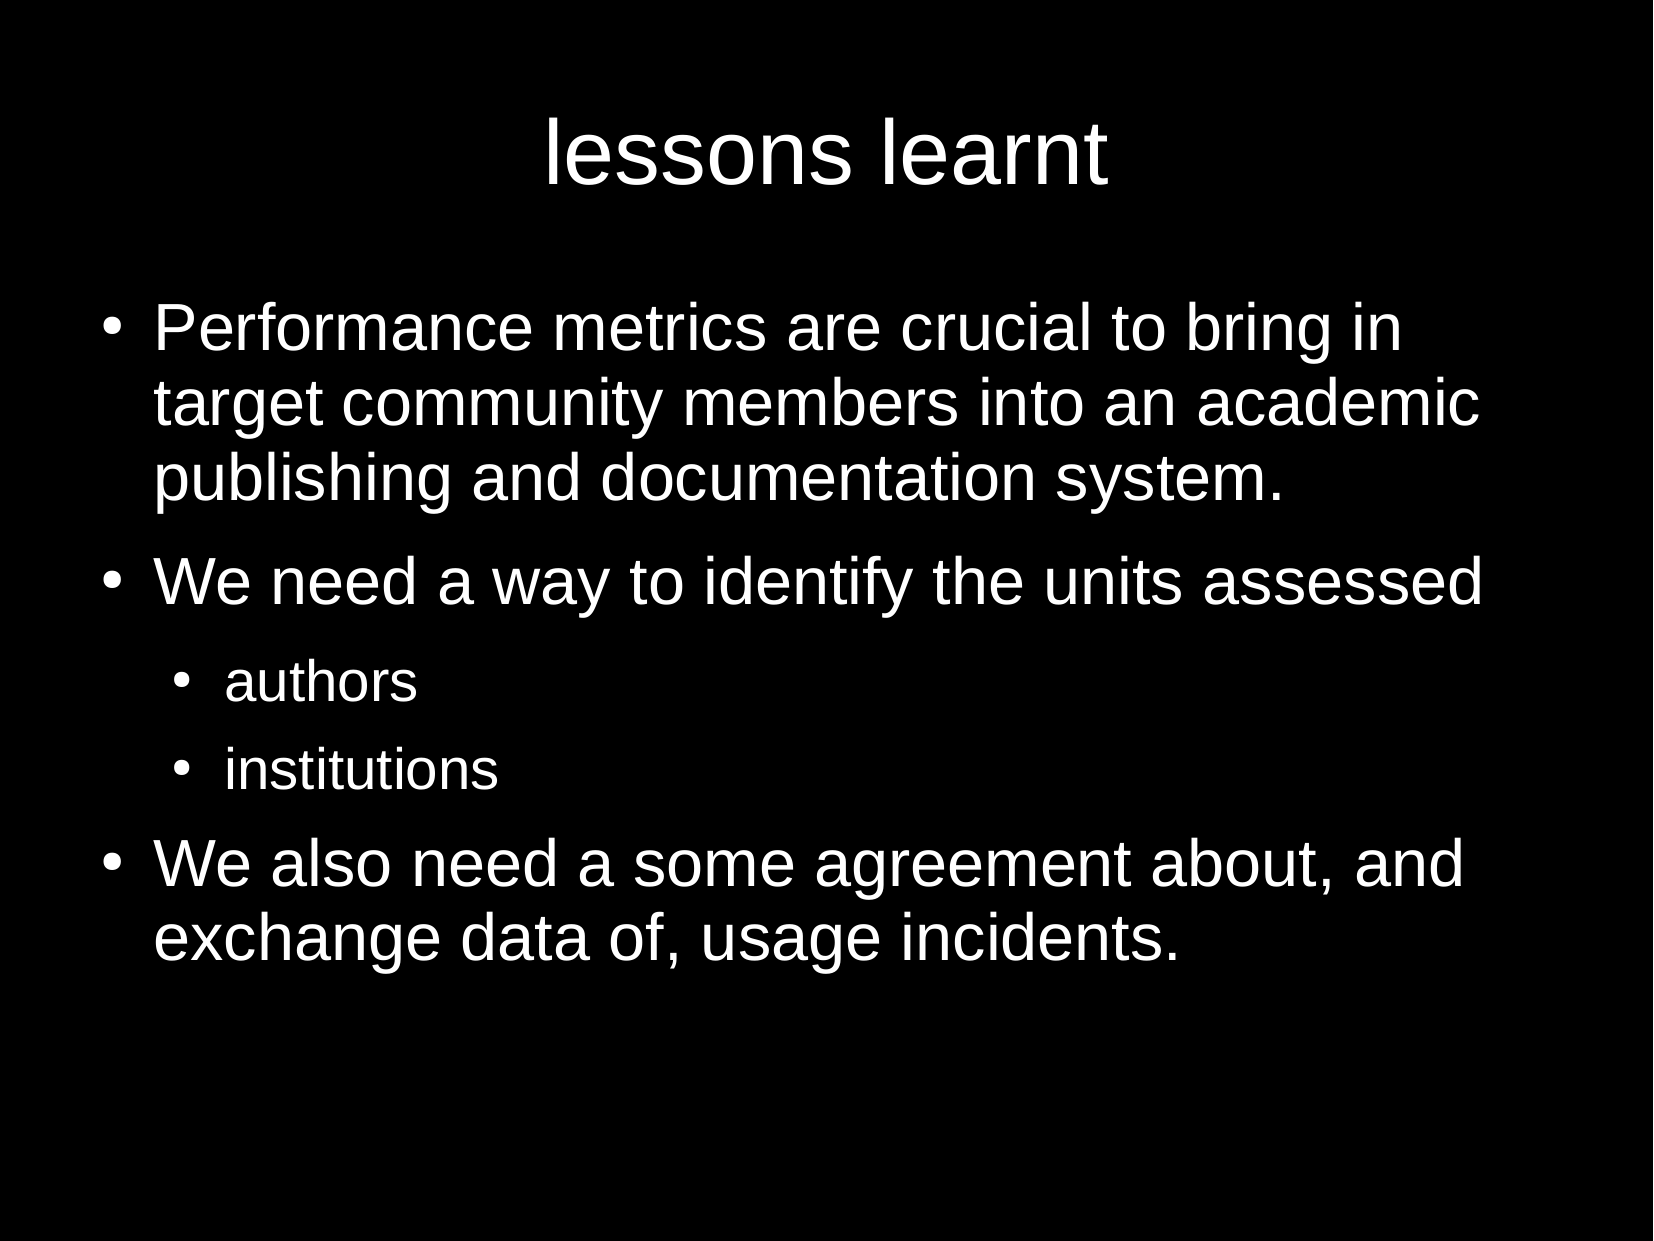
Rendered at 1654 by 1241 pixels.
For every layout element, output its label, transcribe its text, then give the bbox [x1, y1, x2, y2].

list Performance metrics are crucial to bring in target community members into an academic publishing and documentation system. We need a way to identify the units assessed authors institutions We also need a some agreement about, and exchange data of, usage incidents. [82, 290, 1571, 1109]
title lessons learnt [82, 56, 1571, 250]
